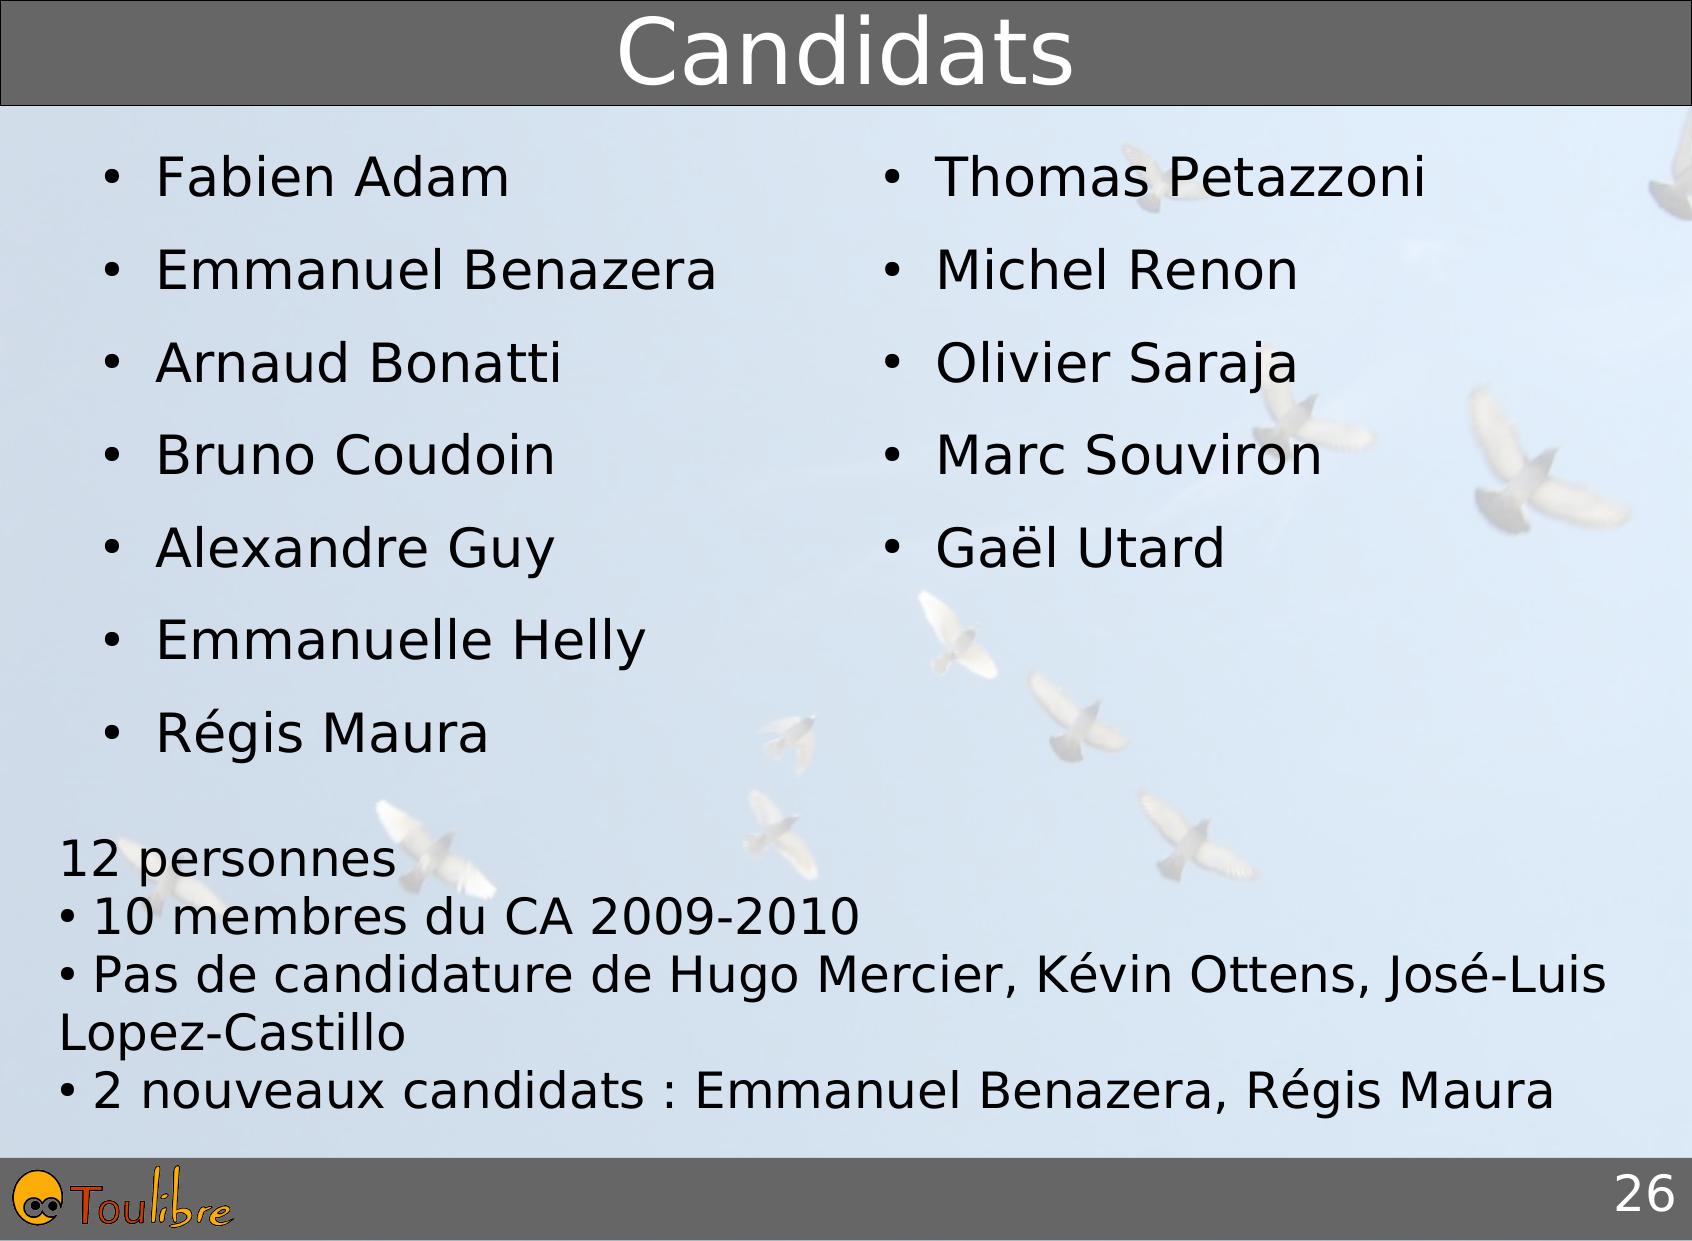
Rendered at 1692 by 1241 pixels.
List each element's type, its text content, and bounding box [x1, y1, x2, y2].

text_box 12 personnes 10 membres du CA 2009-2010 Pas de candidature de Hugo Mercier, Kévin Ottens, José-Luis Lopez-Castillo 2 nouveaux candidats : Emmanuel Benazera, Régis Maura [43, 822, 1664, 1129]
picture [12, 1165, 234, 1228]
list Fabien Adam Emmanuel Benazera Arnaud Bonatti Bruno Coudoin Alexandre Guy Emmanuelle Helly Régis Maura [84, 146, 828, 822]
list Thomas Petazzoni Michel Renon Olivier Saraja Marc Souviron Gaël Utard [864, 146, 1608, 822]
title Candidats [0, 0, 1692, 107]
